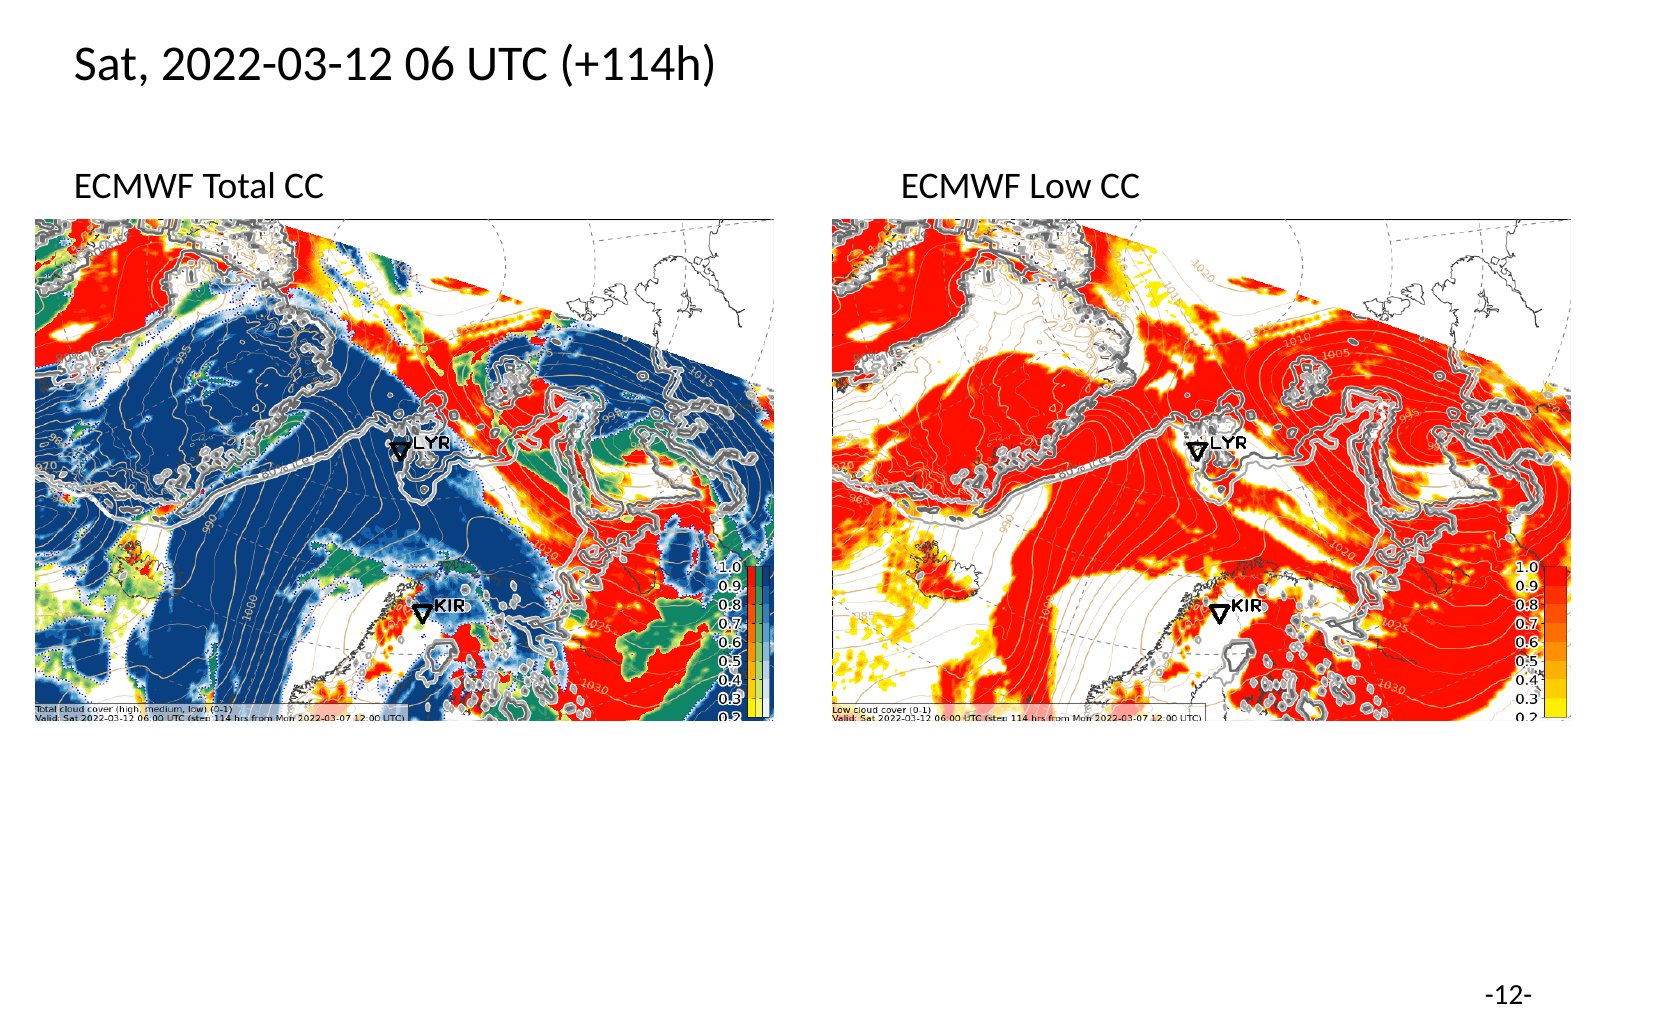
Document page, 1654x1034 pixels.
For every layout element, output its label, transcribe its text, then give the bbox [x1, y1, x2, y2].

text_box ECMWF Low CC [885, 153, 1182, 259]
picture [35, 219, 774, 721]
text_box ECMWF Total CC [59, 153, 365, 259]
text_box Sat, 2022-03-12 06 UTC (+114h) [58, 29, 1300, 157]
picture [832, 219, 1571, 721]
